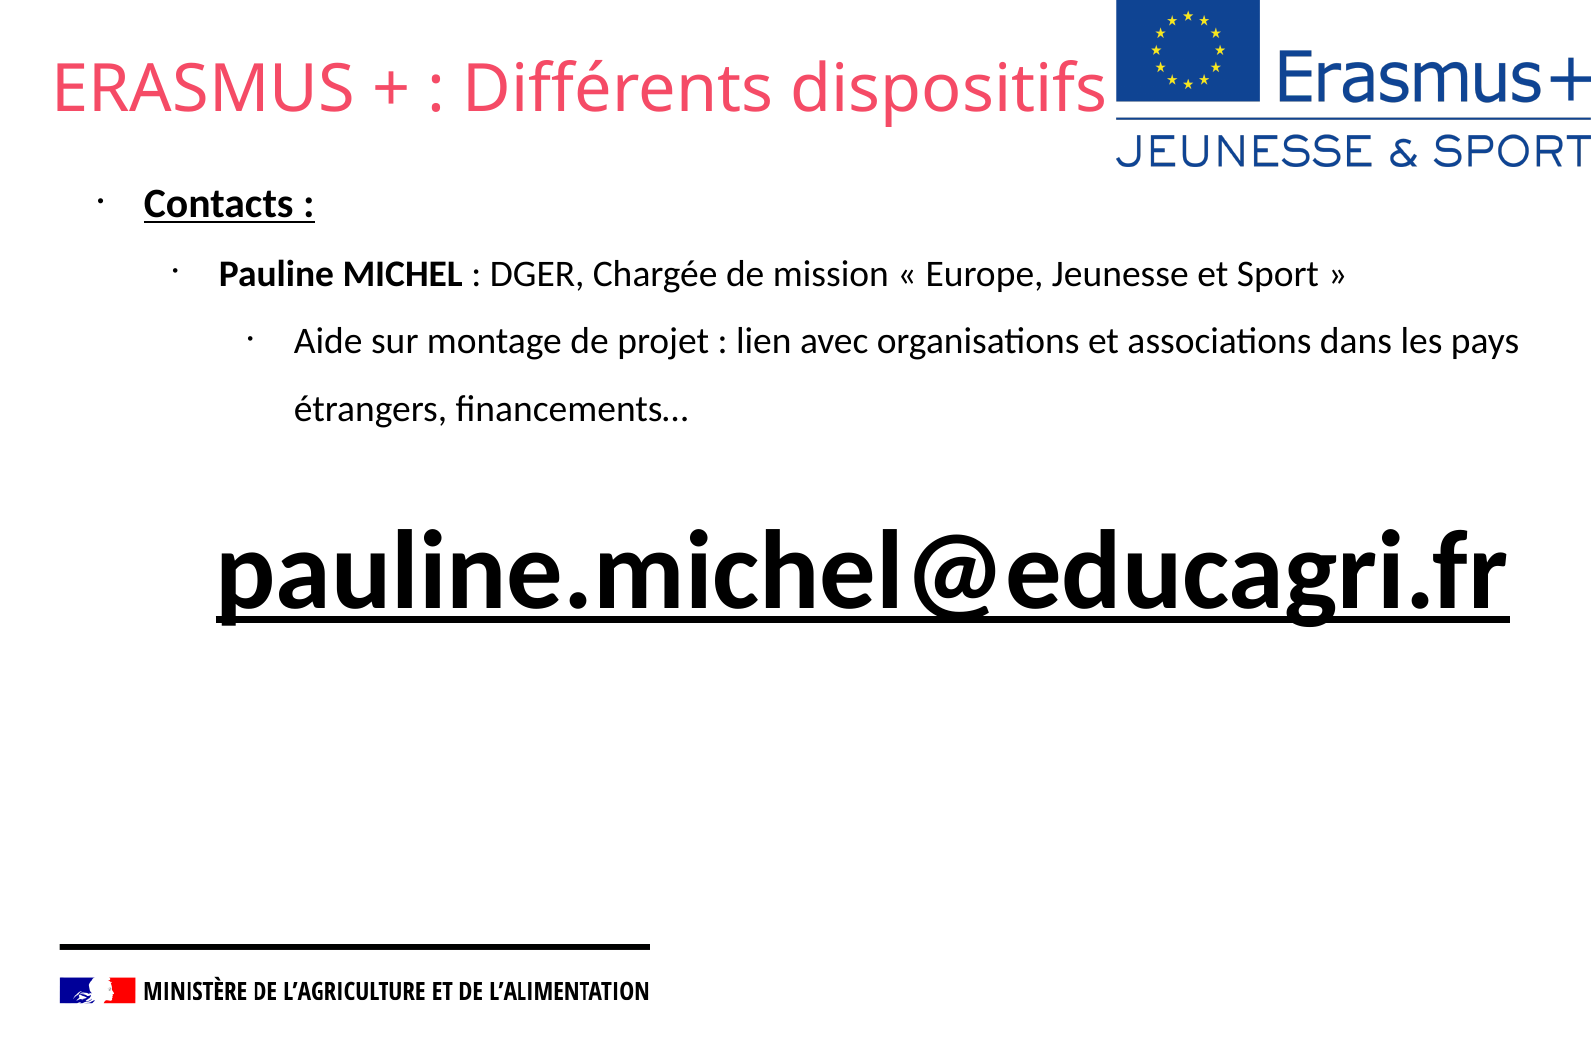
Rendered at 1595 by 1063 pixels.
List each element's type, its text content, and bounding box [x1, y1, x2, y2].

picture [1116, 0, 1591, 167]
title ERASMUS + : Différents dispositifs [36, 37, 1116, 230]
text_box Contacts : Pauline MICHEL : DGER, Chargée de mission « Europe, Jeunesse et Sport » Aide sur montage de projet : lien avec organisations et associations dans les pays étrangers, financements… pauline.michel@educagri.fr [82, 143, 1569, 971]
picture [59, 944, 650, 1004]
